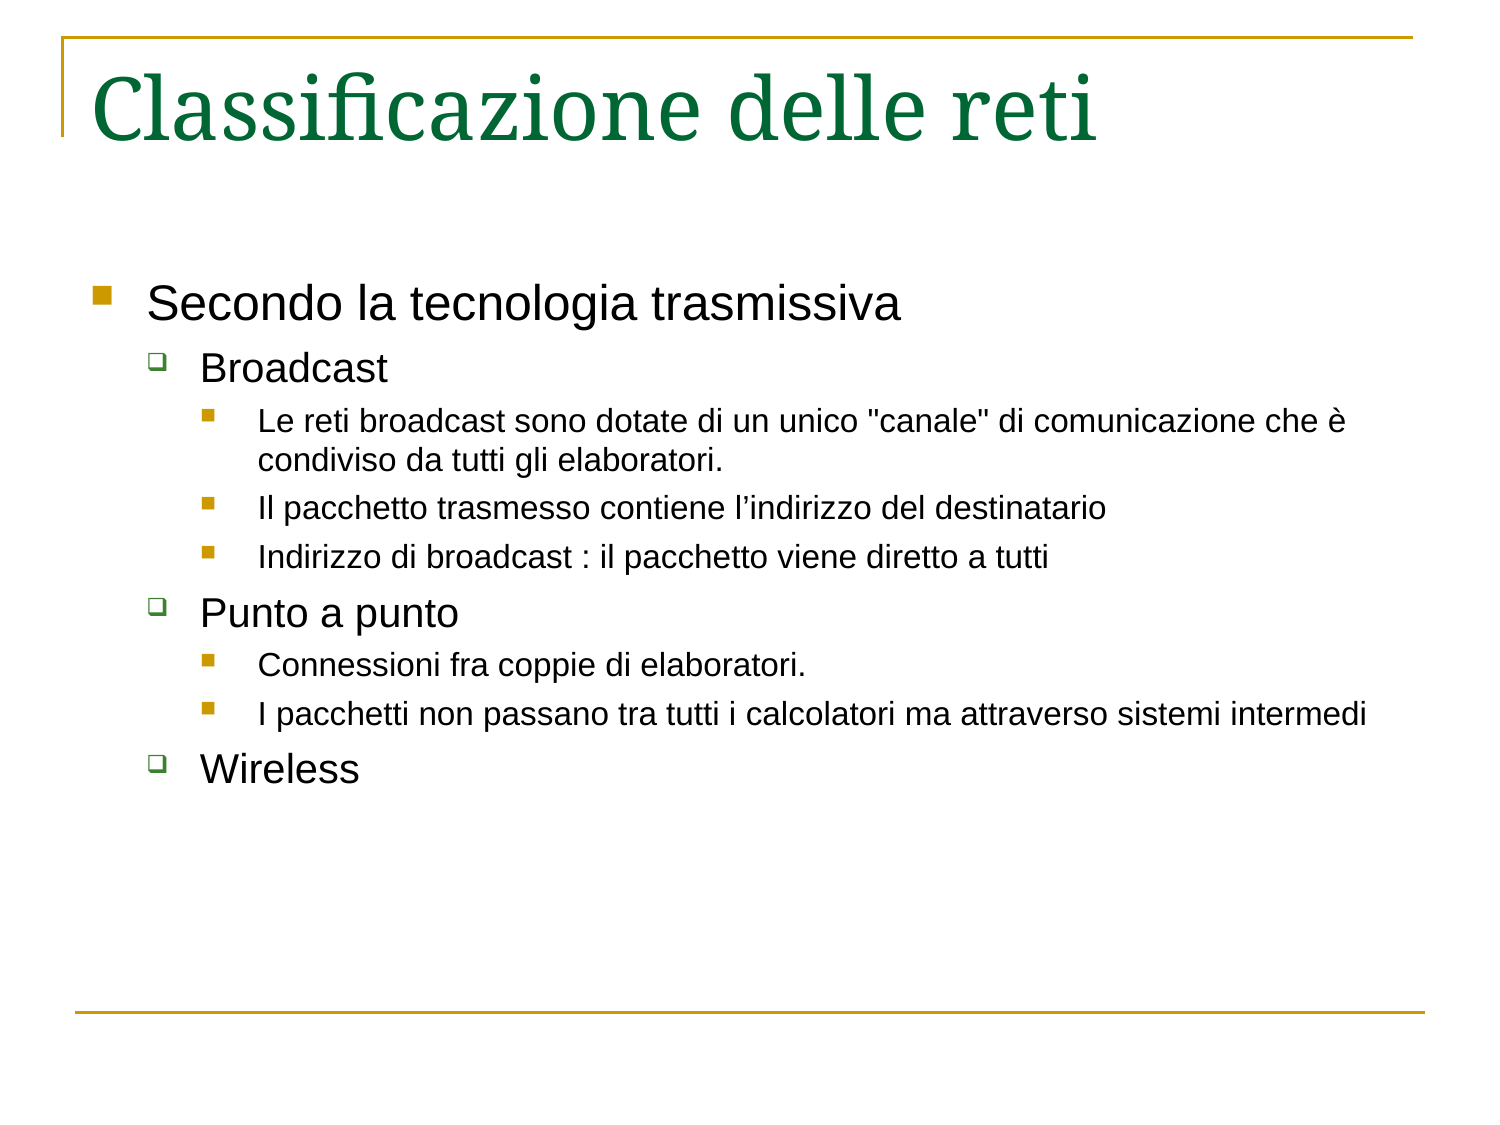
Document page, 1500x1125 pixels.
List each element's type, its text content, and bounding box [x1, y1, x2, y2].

title Classificazione delle reti [75, 45, 1426, 233]
list Secondo la tecnologia trasmissiva Broadcast Le reti broadcast sono dotate di un unico "canale" di comunicazione che è condiviso da tutti gli elaboratori. Il pacchetto trasmesso contiene l’indirizzo del destinatario Indirizzo di broadcast : il pacchetto viene diretto a tutti Punto a punto Connessioni fra coppie di elaboratori. I pacchetti non passano tra tutti i calcolatori ma attraverso sistemi intermedi Wireless [75, 262, 1426, 1006]
